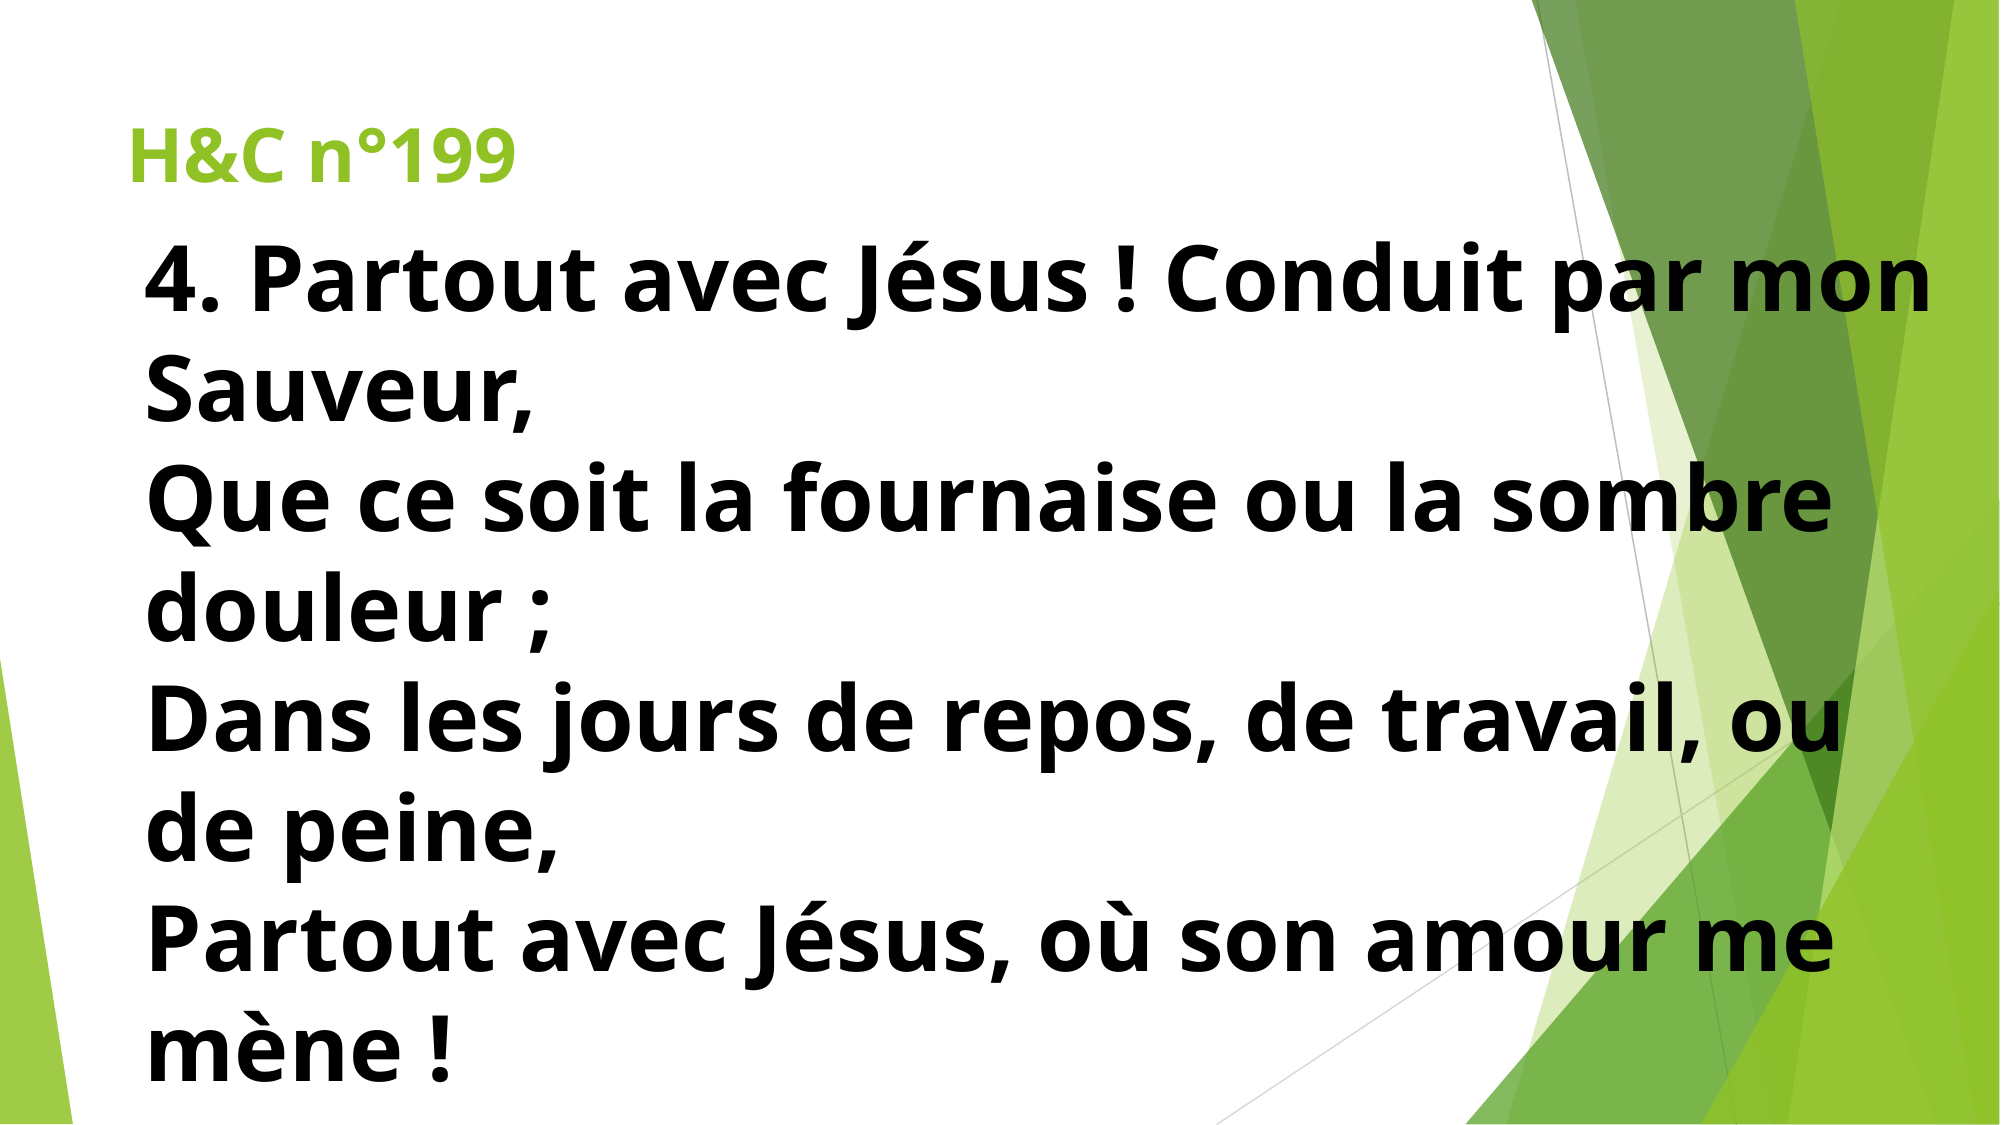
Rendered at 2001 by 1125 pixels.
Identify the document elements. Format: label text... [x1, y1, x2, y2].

text_box 4. Partout avec Jésus ! Conduit par mon Sauveur, Que ce soit la fournaise ou la sombre douleur ; Dans les jours de repos, de travail, ou de peine, Partout avec Jésus, où son amour me mène ! [129, 212, 1961, 1074]
text_box H&C n°199 [111, 99, 1522, 213]
